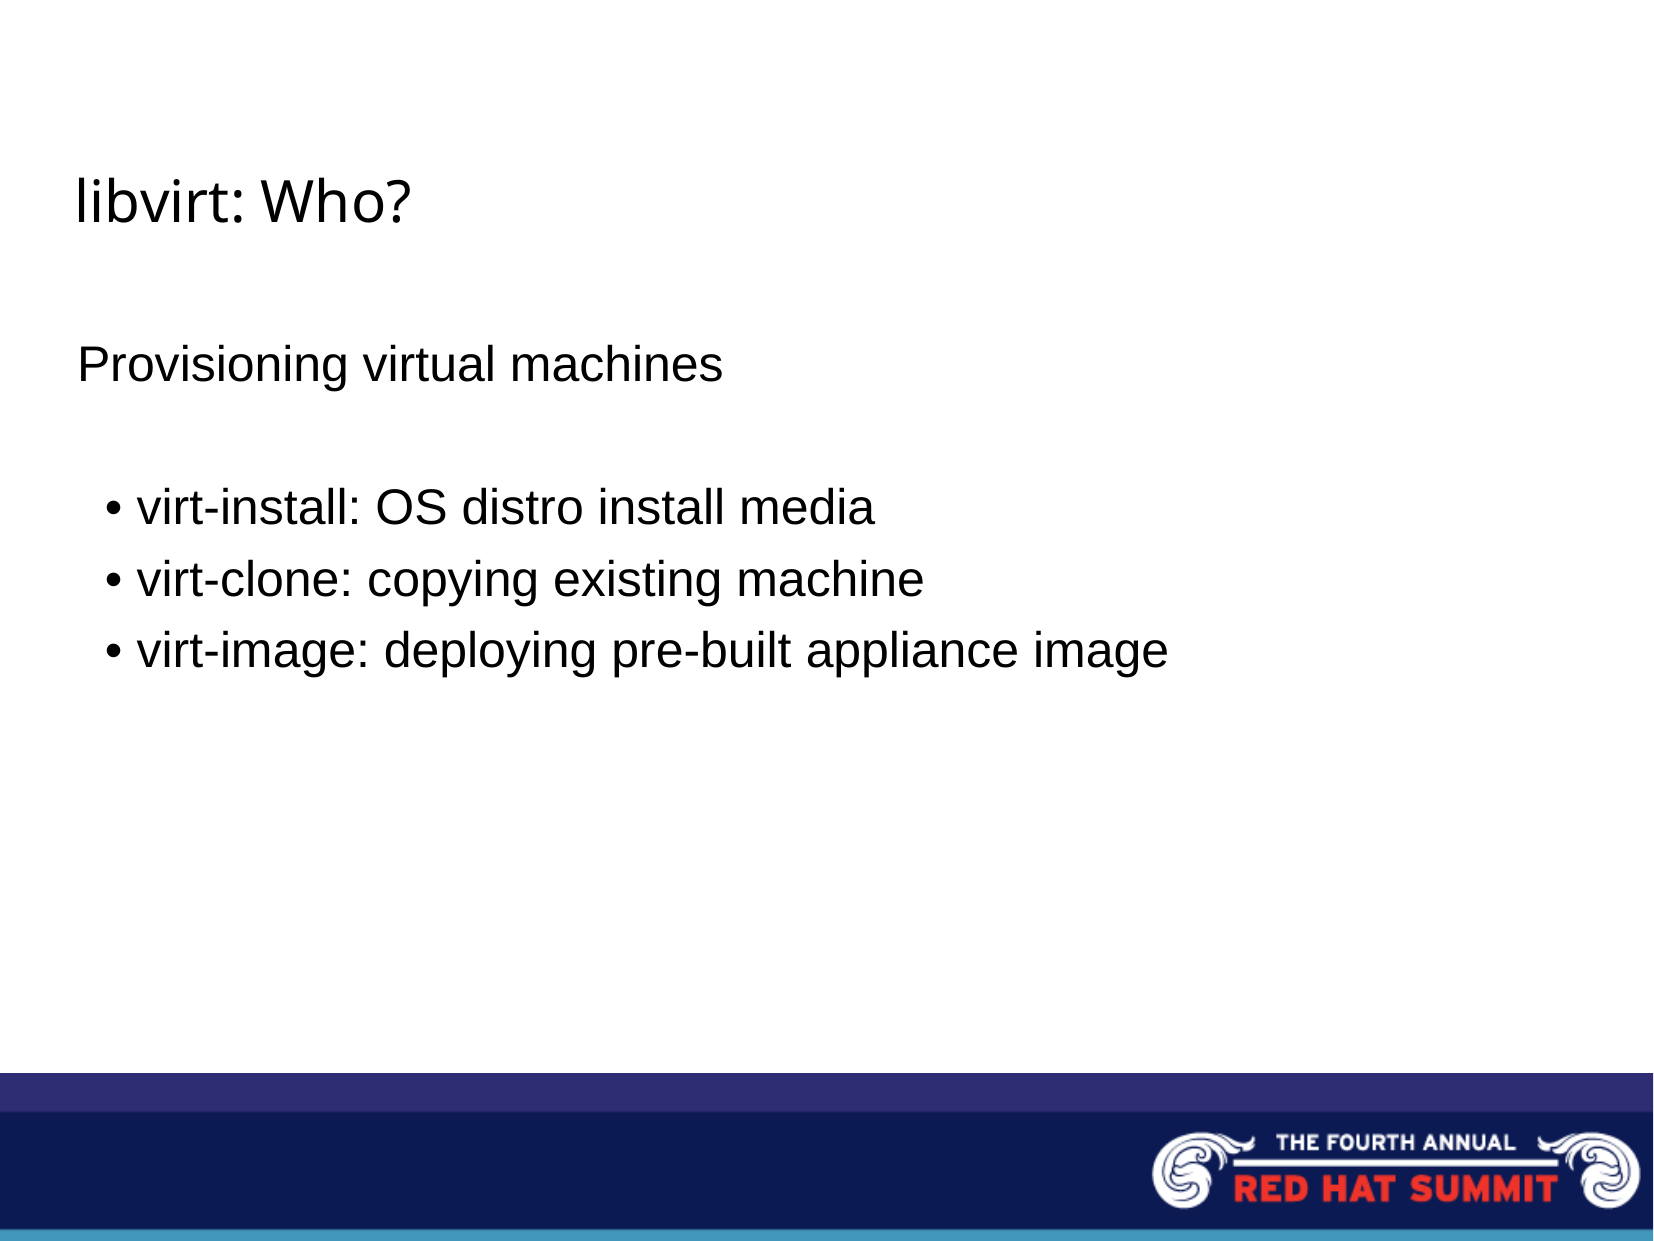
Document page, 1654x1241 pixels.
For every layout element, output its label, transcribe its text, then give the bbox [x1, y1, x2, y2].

picture [0, 1073, 1654, 1241]
title libvirt: Who? [74, 140, 1506, 259]
list Provisioning virtual machines • virt-install: OS distro install media • virt-clone: copying existing machine • virt-image: deploying pre-built appliance image [77, 264, 1500, 1174]
